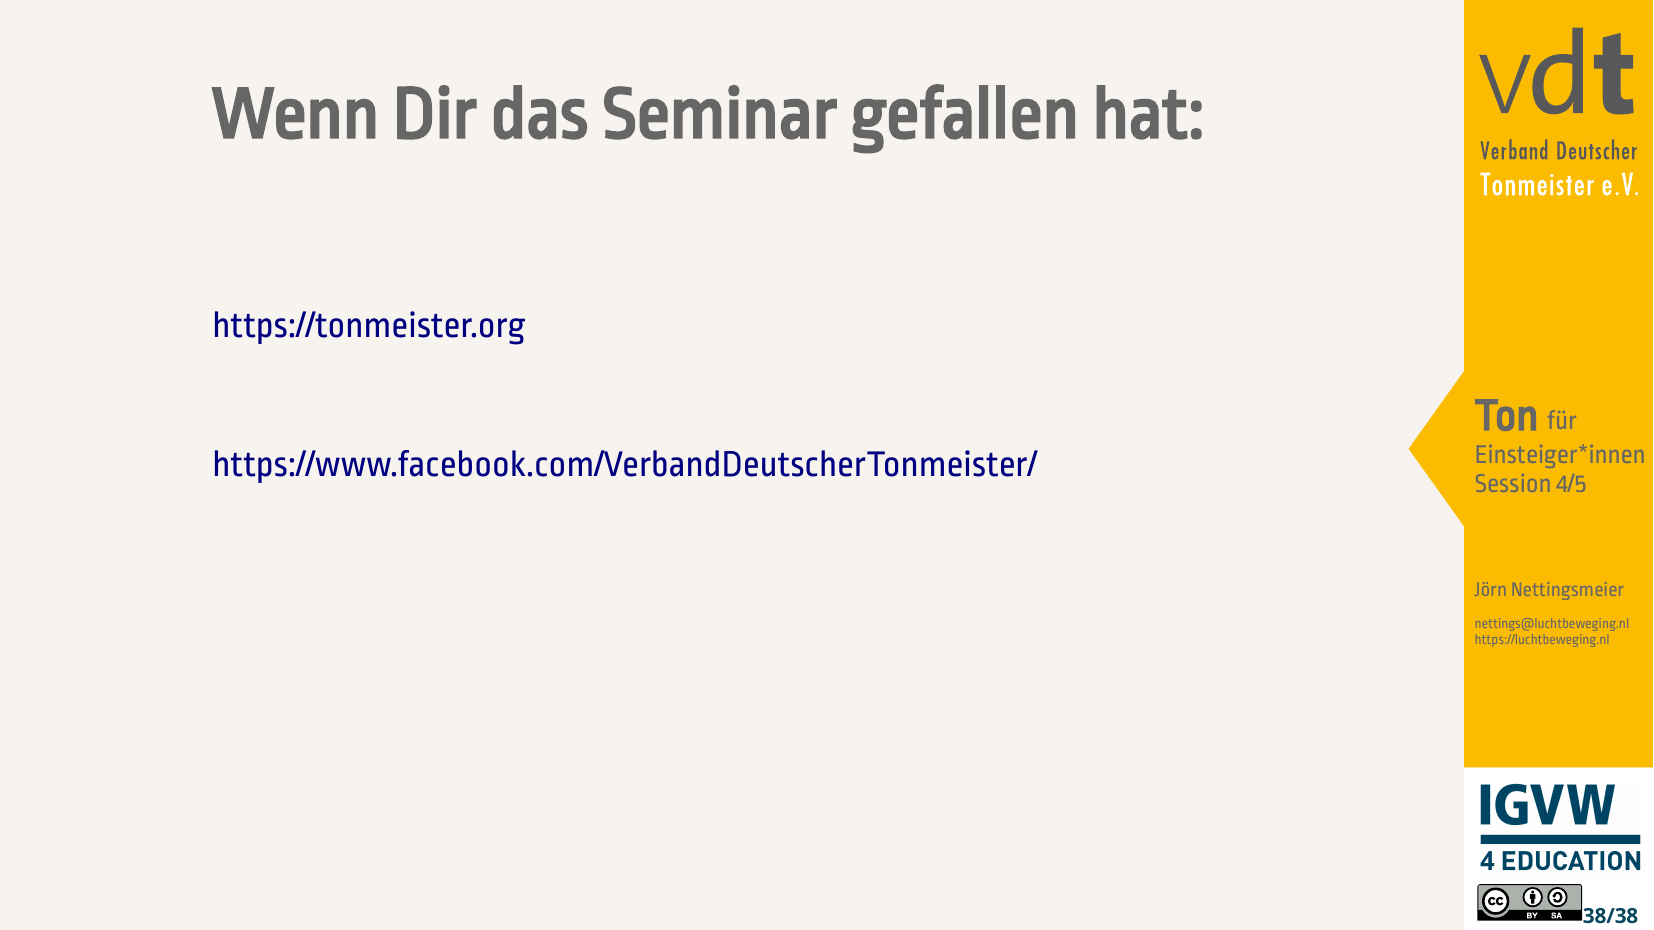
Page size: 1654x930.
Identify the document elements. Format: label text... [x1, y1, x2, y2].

title Wenn Dir das Seminar gefallen hat: [82, 37, 1335, 193]
picture [1477, 780, 1646, 882]
list https://tonmeister.org https://www.facebook.com/VerbandDeutscherTonmeister/ [141, 236, 1394, 905]
